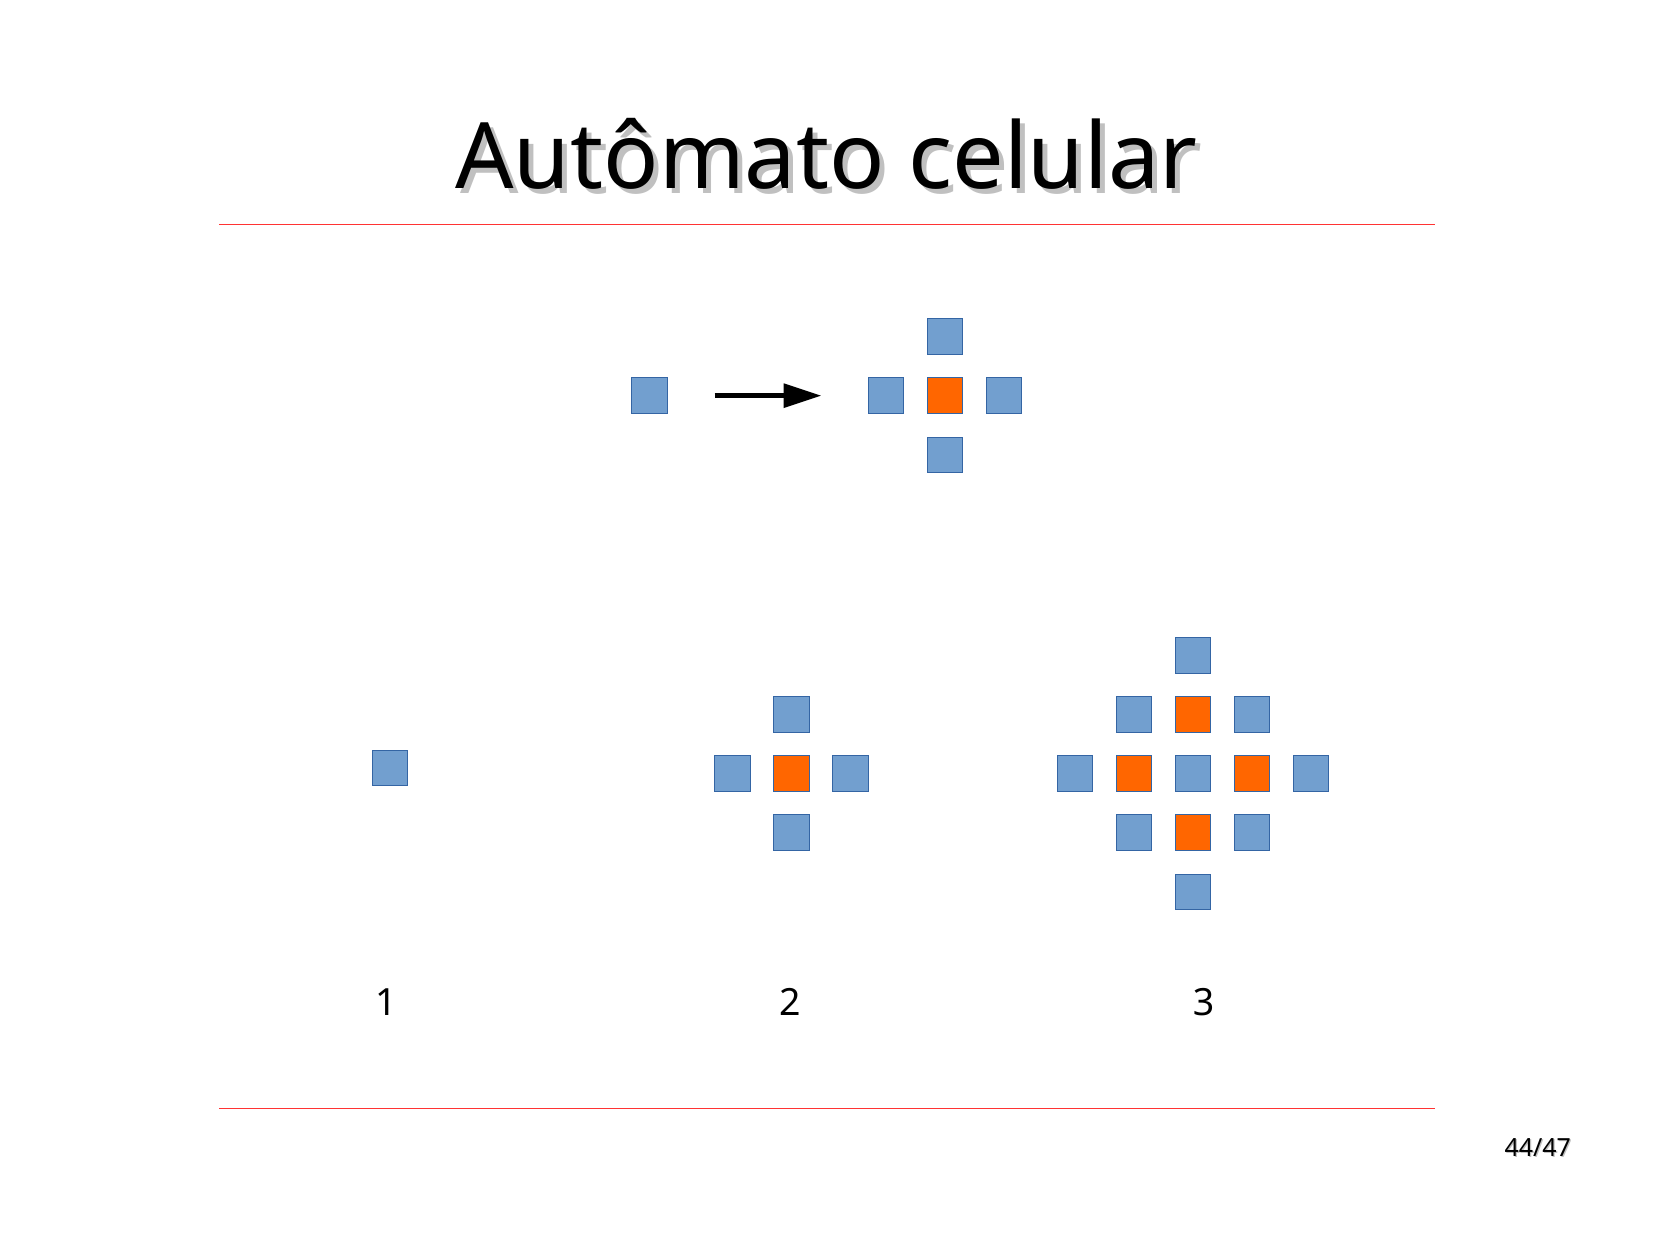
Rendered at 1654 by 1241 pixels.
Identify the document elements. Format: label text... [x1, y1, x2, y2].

text_box [714, 755, 751, 792]
text_box [1175, 637, 1211, 674]
text_box [1234, 814, 1270, 851]
text_box [868, 377, 904, 414]
text_box [832, 755, 869, 792]
text_box [1175, 814, 1211, 851]
text_box [1234, 696, 1270, 733]
text_box [1175, 696, 1211, 733]
text_box [1175, 874, 1211, 910]
text_box [773, 755, 810, 792]
text_box [1116, 696, 1152, 733]
text_box [927, 318, 963, 355]
title Autômato celular [82, 49, 1571, 257]
text_box [372, 750, 408, 786]
text_box [773, 814, 810, 851]
text_box [927, 437, 963, 473]
text_box [631, 377, 668, 414]
text_box [1057, 755, 1093, 792]
text_box [1116, 755, 1152, 792]
text_box [1116, 814, 1152, 851]
text_box [1234, 755, 1270, 792]
text_box [1175, 755, 1211, 792]
text_box 1 2 3 [360, 968, 1294, 1032]
text_box [927, 377, 963, 414]
text_box [1293, 755, 1329, 792]
text_box [986, 377, 1022, 414]
text_box [773, 696, 810, 733]
